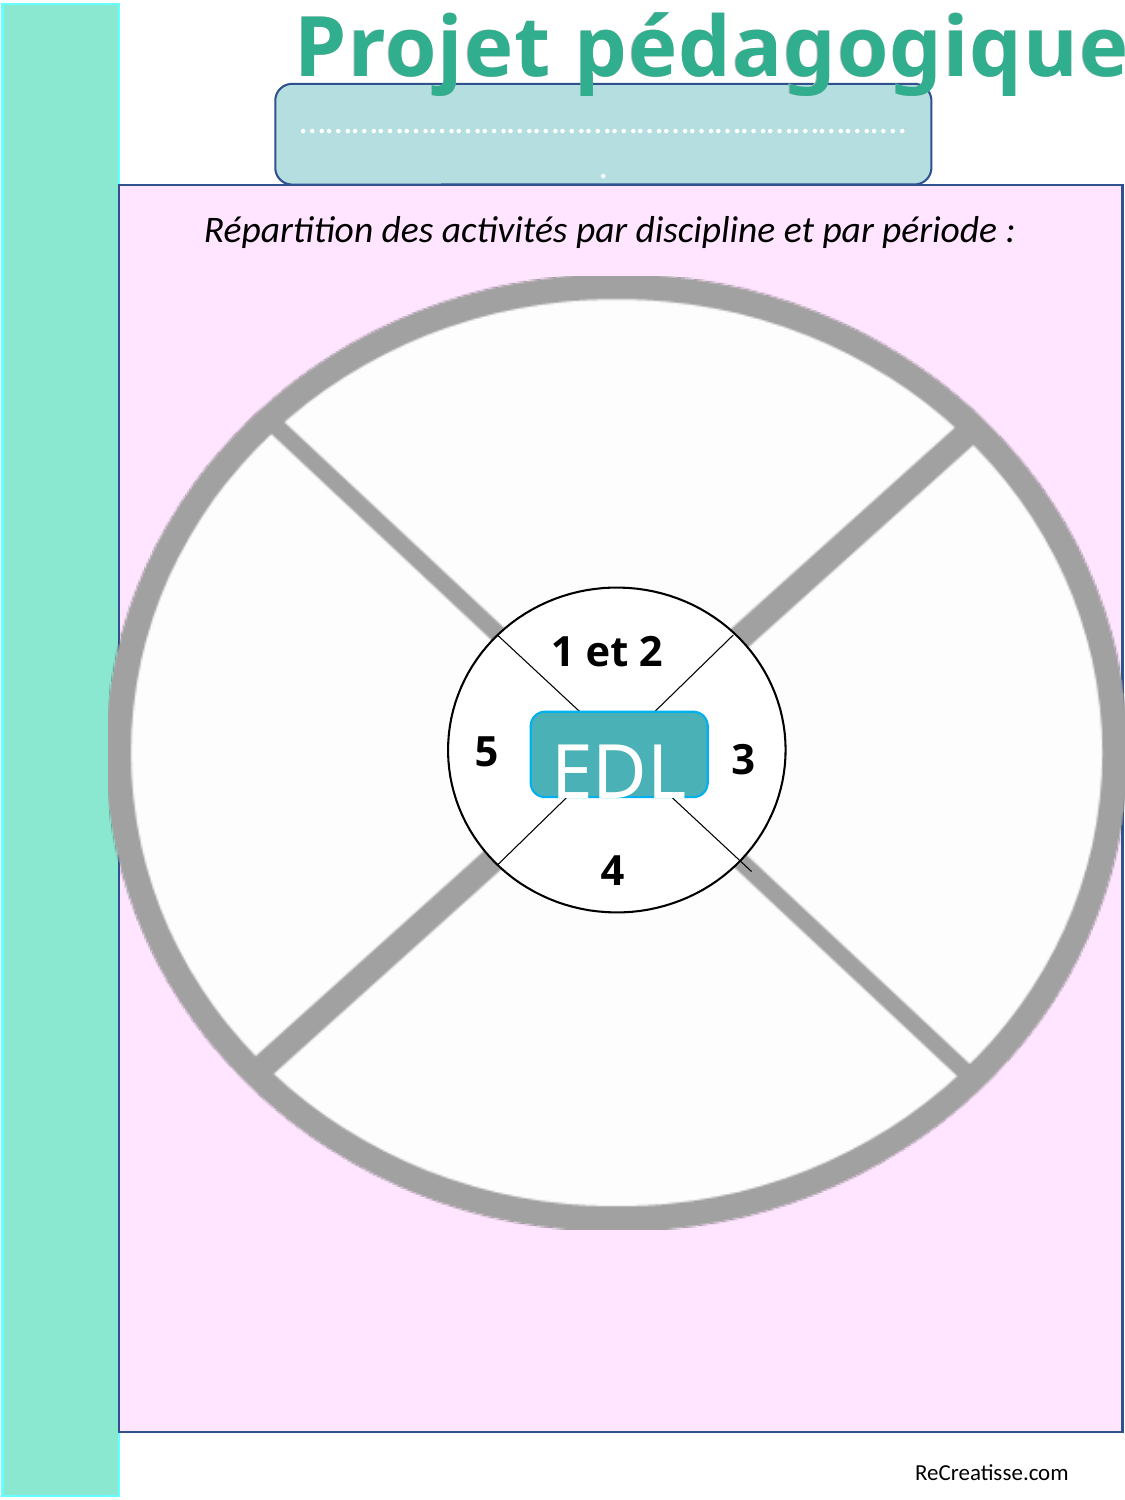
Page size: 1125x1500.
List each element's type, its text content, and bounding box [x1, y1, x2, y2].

text_box 4 [586, 837, 640, 902]
text_box [2, 4, 1123, 1496]
text_box [498, 798, 740, 913]
text_box ReCreatisse.com [900, 1450, 1084, 1493]
text_box EDL [606, 750, 635, 792]
text_box [498, 587, 786, 860]
text_box Répartition des activités par discipline et par période : [189, 198, 1032, 258]
text_box Projet pédagogique [280, 0, 1125, 201]
picture [108, 276, 1125, 1230]
text_box 3 [716, 725, 770, 790]
text_box 5 [460, 717, 514, 782]
text_box EDL [530, 711, 708, 798]
text_box [448, 635, 577, 865]
text_box 1 et 2 [536, 617, 678, 682]
